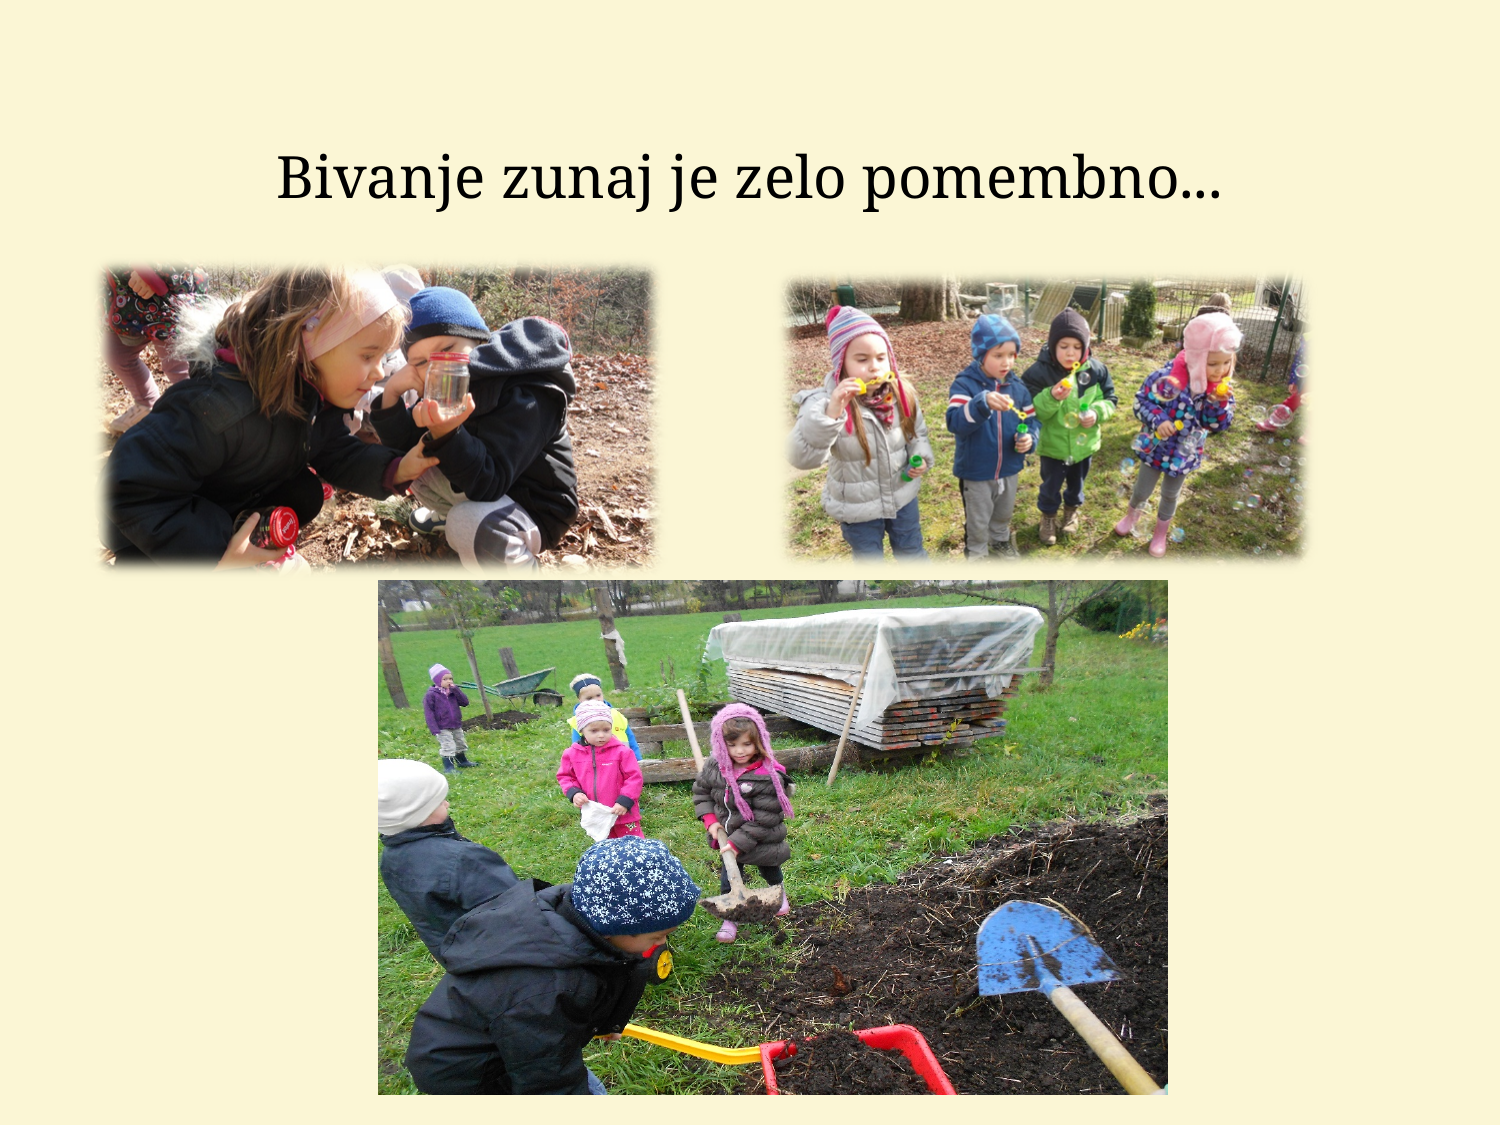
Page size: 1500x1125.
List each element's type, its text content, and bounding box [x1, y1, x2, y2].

picture [89, 254, 1168, 1095]
title Bivanje zunaj je zelo pomembno... [75, 62, 1426, 288]
picture [773, 266, 1318, 574]
